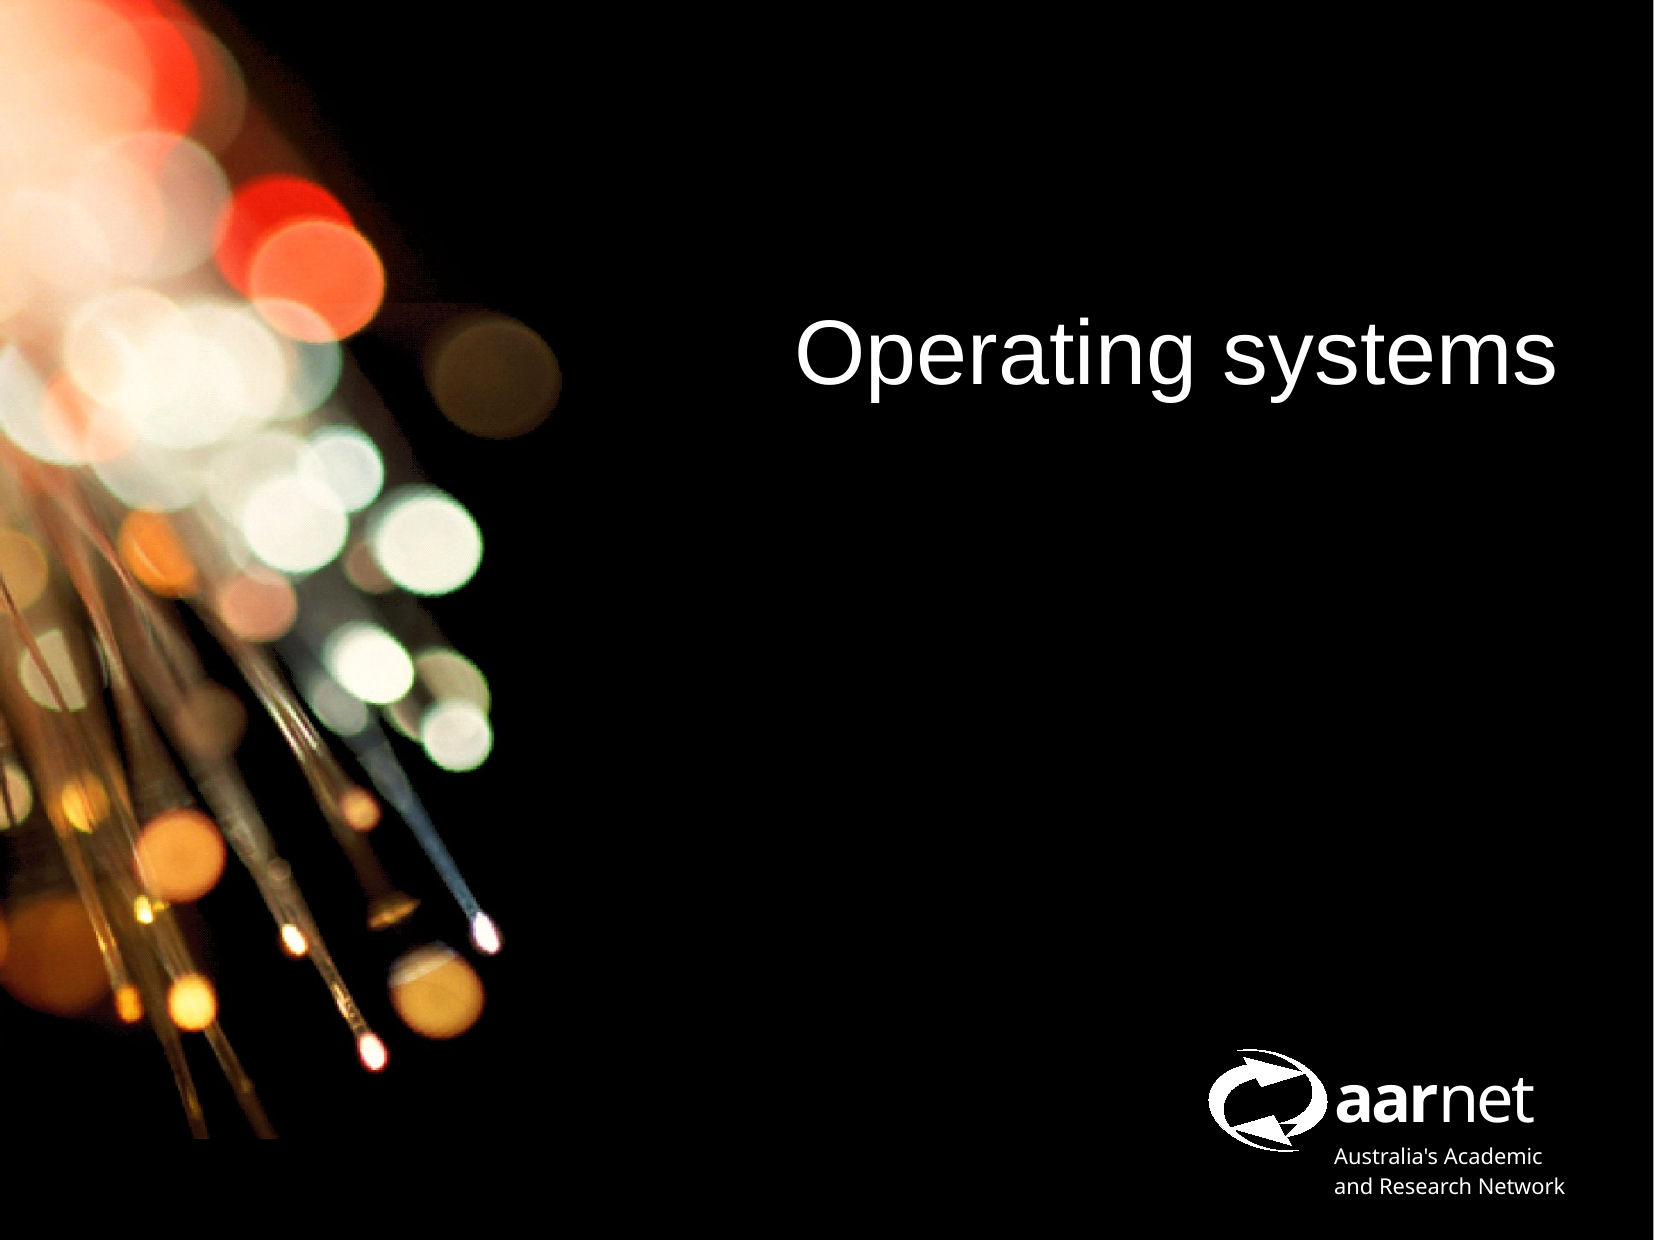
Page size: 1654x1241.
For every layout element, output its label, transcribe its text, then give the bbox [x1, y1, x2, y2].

title Operating systems [554, 195, 1561, 510]
picture [0, 0, 564, 1139]
text_box [1208, 1049, 1328, 1152]
text_box aarnet Australia's Academic and Research Network [1319, 1043, 1595, 1192]
